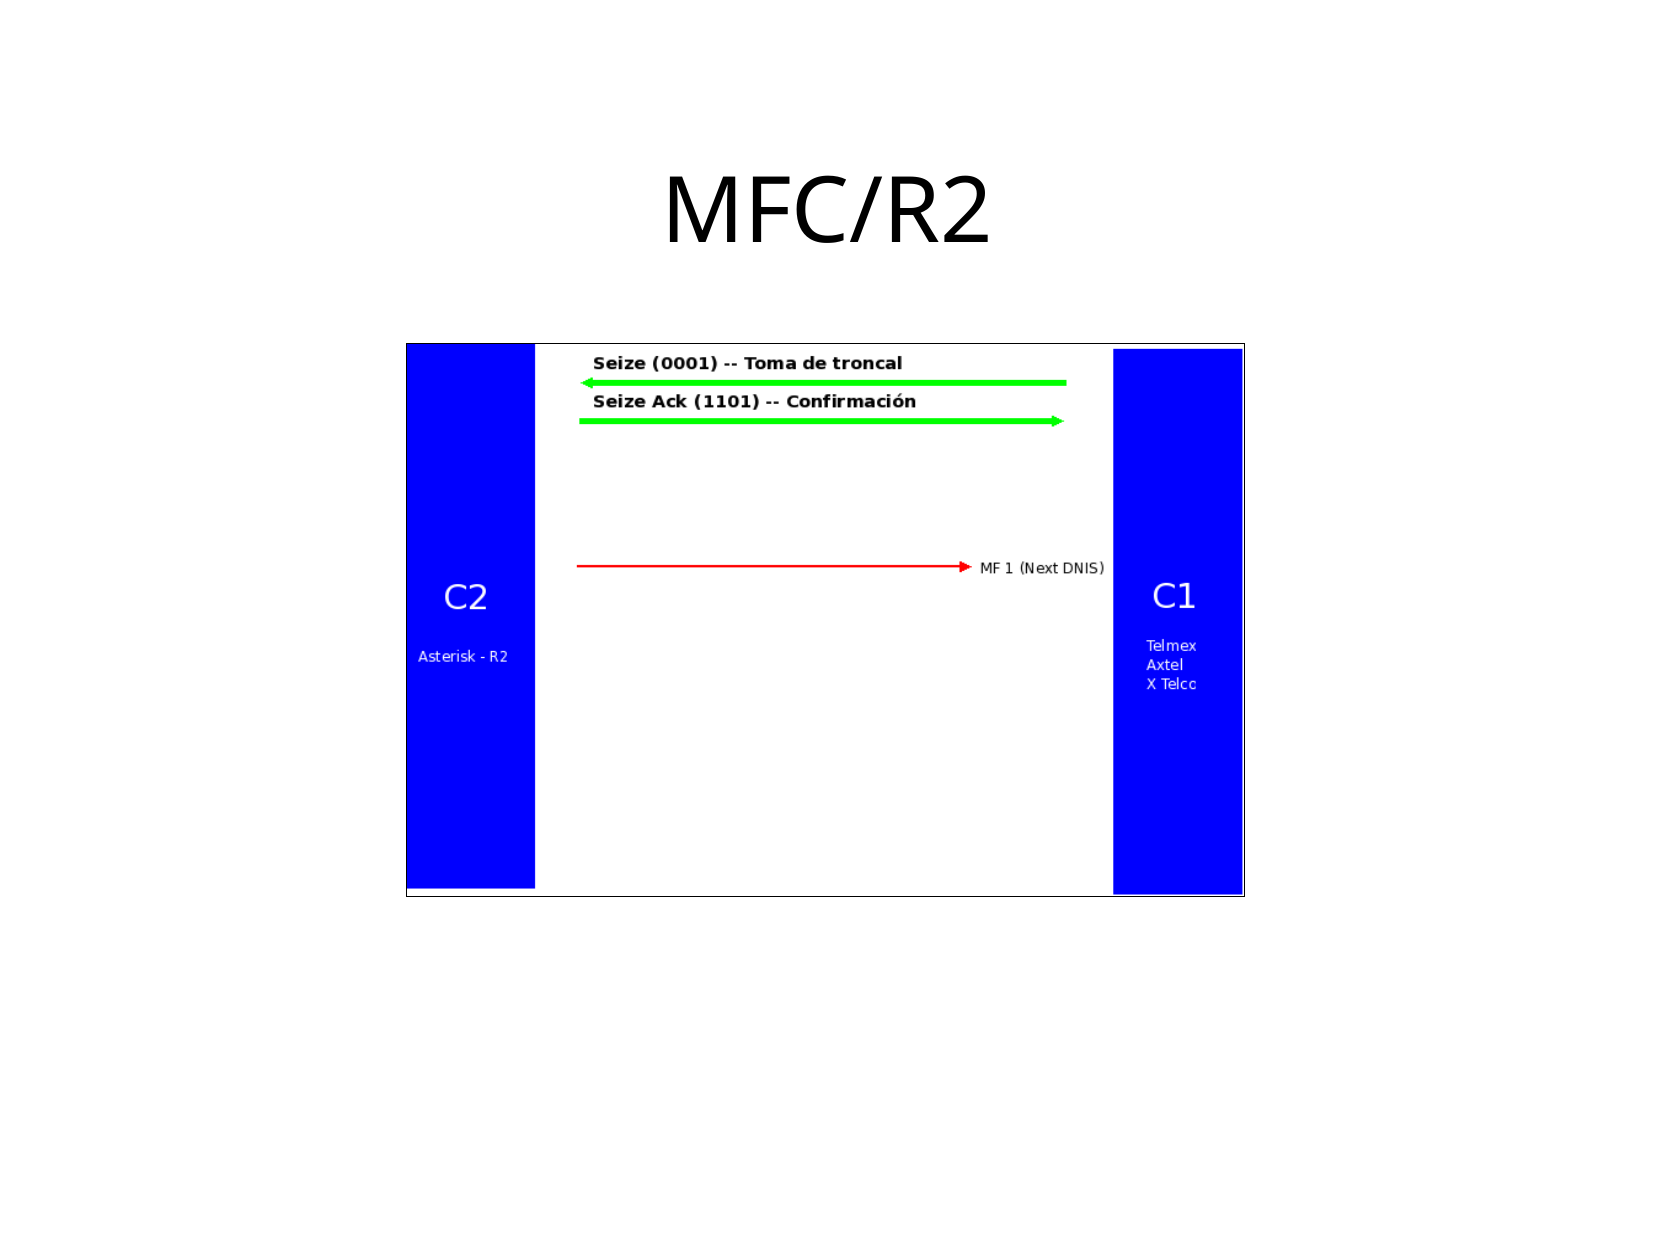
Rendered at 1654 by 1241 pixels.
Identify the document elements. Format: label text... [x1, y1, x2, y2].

title MFC/R2 [121, 102, 1534, 311]
picture [406, 343, 1245, 897]
